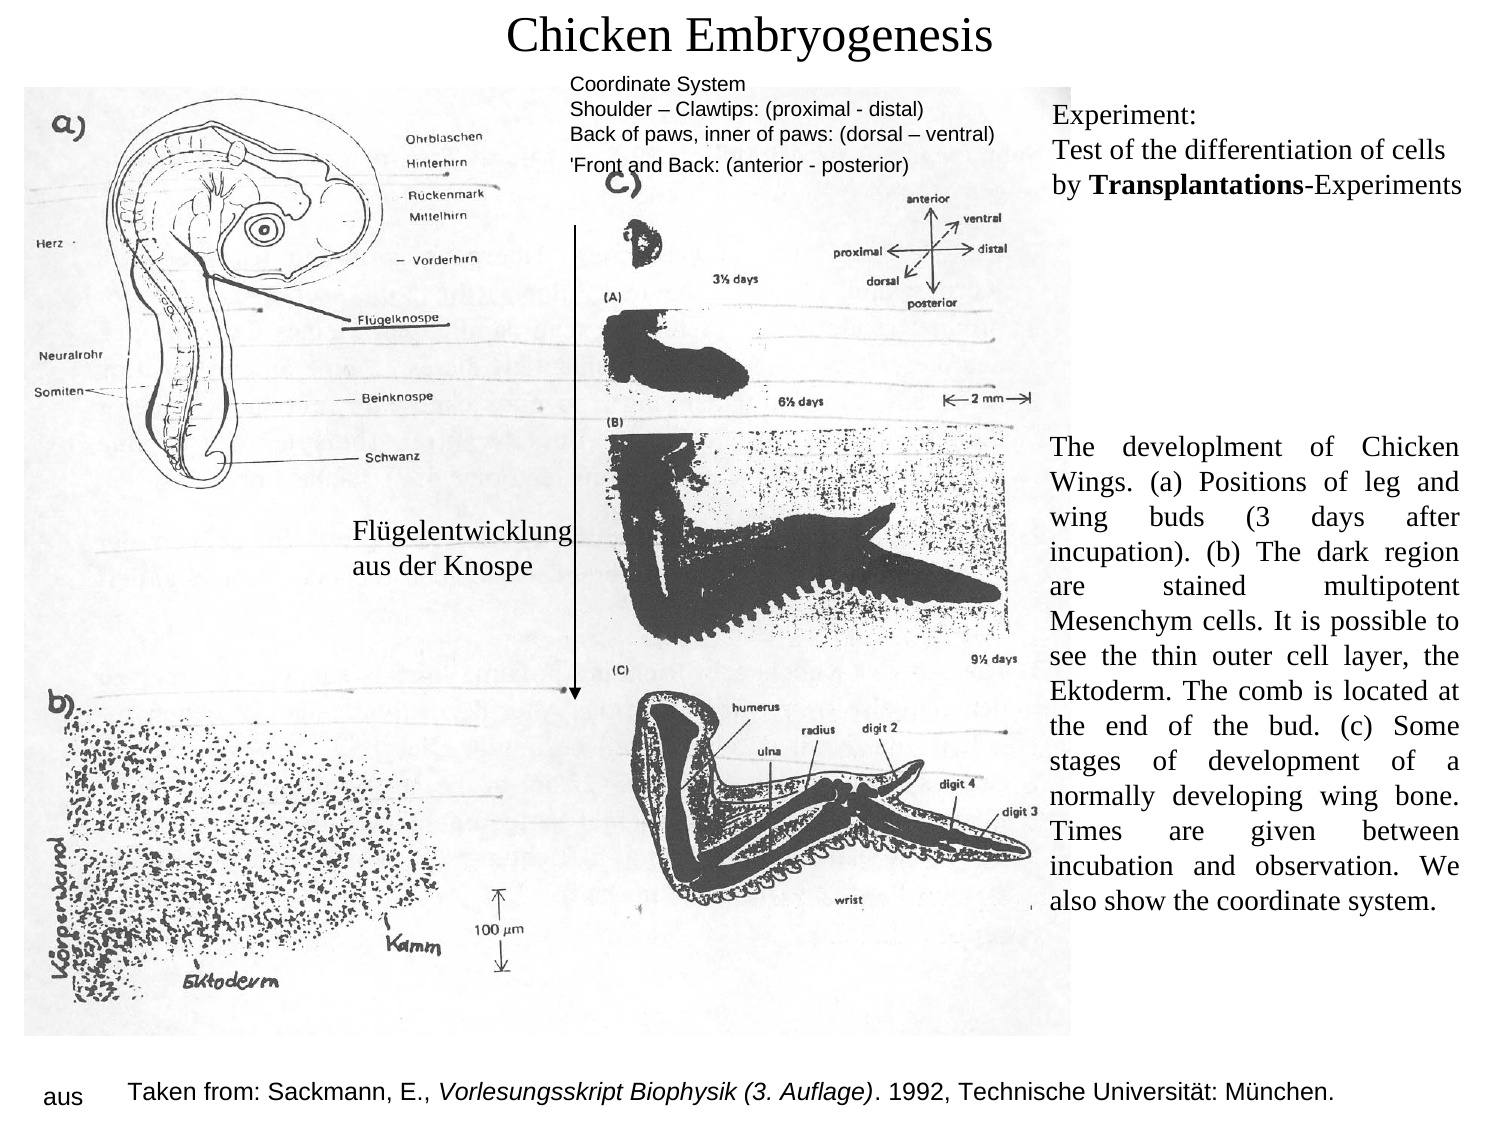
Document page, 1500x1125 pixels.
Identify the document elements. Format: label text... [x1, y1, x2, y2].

text_box Taken from: Sackmann, E., Vorlesungsskript Biophysik (3. Auflage). 1992, Technische Universität: München. [112, 1067, 1413, 1113]
text_box Coordinate System Shoulder – Clawtips: (proximal - distal) Back of paws, inner of paws: (dorsal – ventral) 'Front and Back: (anterior - posterior) [555, 70, 1011, 186]
text_box aus [28, 1073, 99, 1118]
text_box The developlment of Chicken Wings. (a) Positions of leg and wing buds (3 days after incupation). (b) The dark region are stained multipotent Mesenchym cells. It is possible to see the thin outer cell layer, the Ektoderm. The comb is located at the end of the bud. (c) Some stages of development of a normally developing wing bone. Times are given between incubation and observation. We also show the coordinate system. [1034, 419, 1476, 925]
picture [24, 87, 1071, 1036]
text_box Flügelentwicklung aus der Knospe [337, 503, 591, 589]
title Chicken Embryogenesis [112, 0, 1388, 70]
text_box Experiment: Test of the differentiation of cells by Transplantations-Experiments [1037, 87, 1484, 208]
